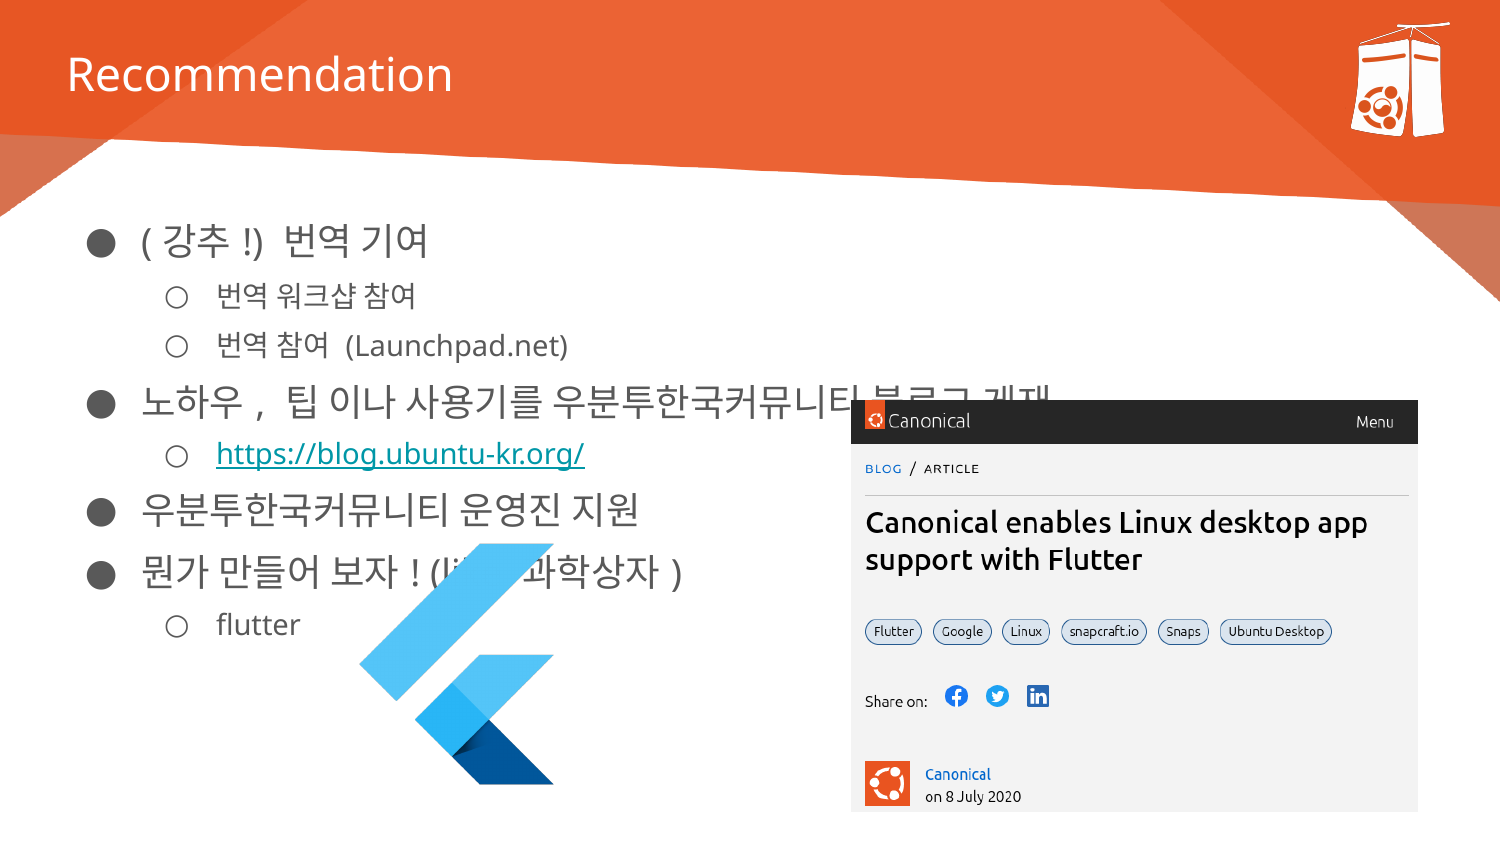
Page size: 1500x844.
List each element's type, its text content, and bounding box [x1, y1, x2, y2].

list (강추!) 번역 기여 번역 워크샵 참여 번역 참여 (Launchpad.net) 노하우, 팁 이나 사용기를 우분투한국커뮤니티 블로그 게재 https://blog.ubuntu-kr.org/ 우분투한국커뮤니티 운영진 지원 뭔가 만들어 보자! (like 과학상자) flutter [51, 189, 1449, 750]
picture [0, 0, 1500, 844]
title Recommendation [51, 26, 1449, 121]
